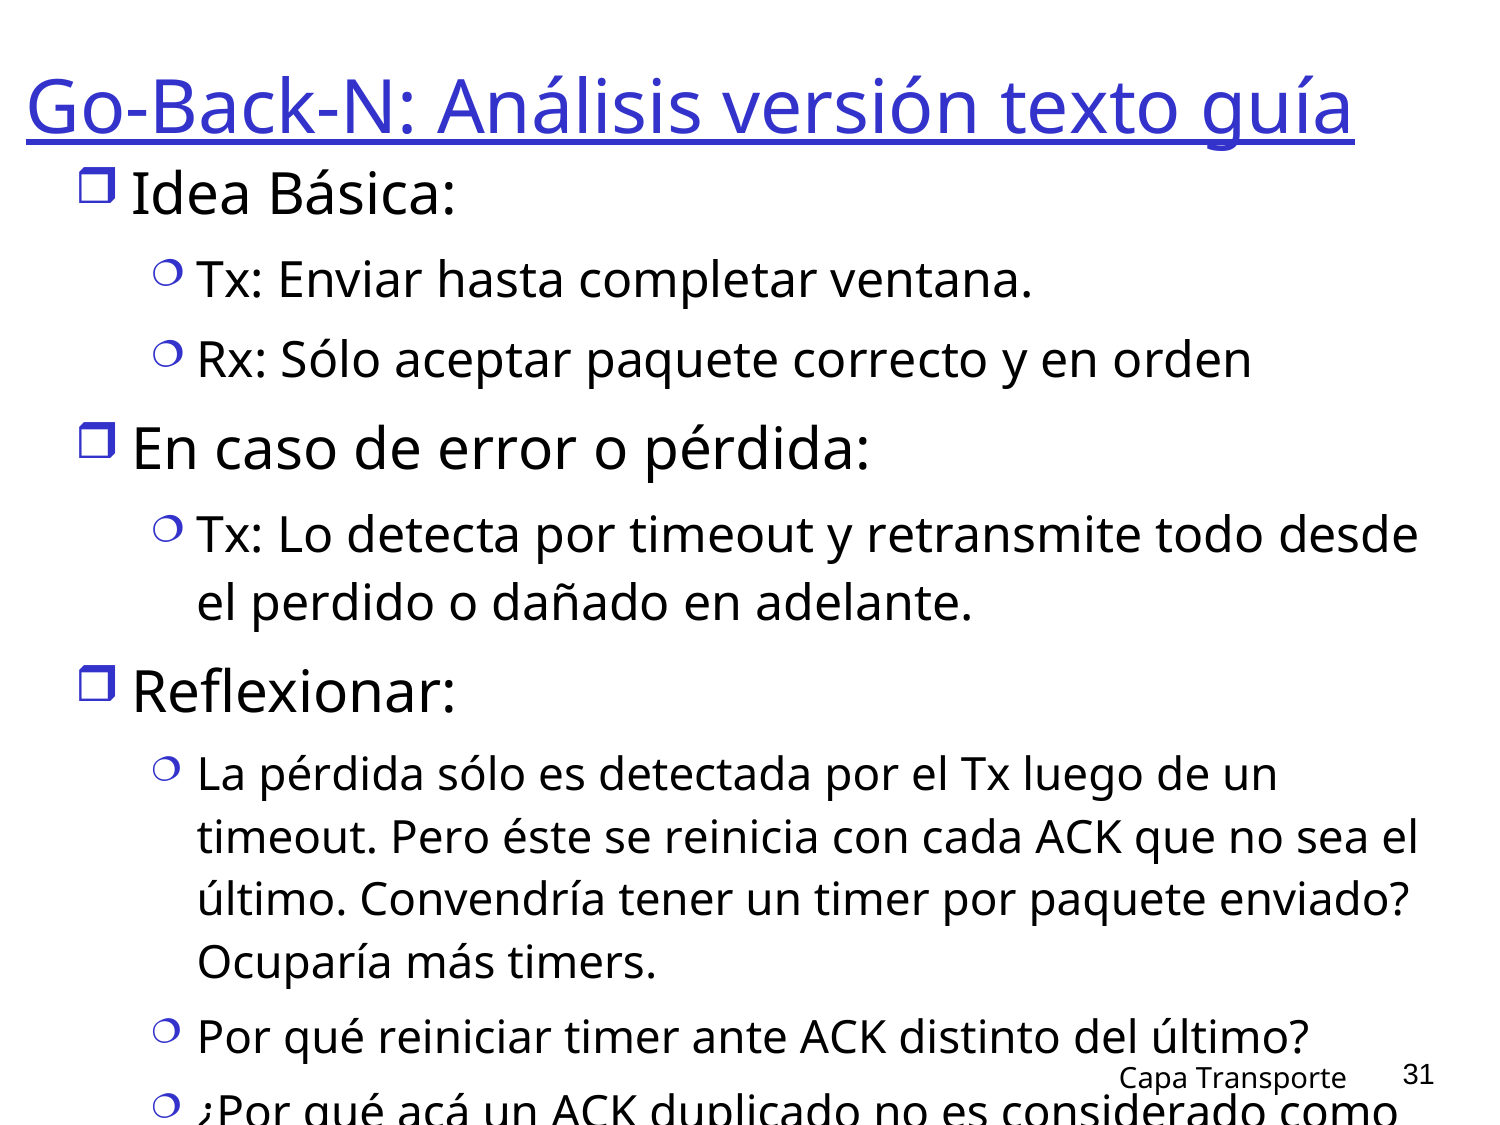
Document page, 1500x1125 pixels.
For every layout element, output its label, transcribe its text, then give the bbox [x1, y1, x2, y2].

list Idea Básica: Tx: Enviar hasta completar ventana. Rx: Sólo aceptar paquete correcto y en orden En caso de error o pérdida: Tx: Lo detecta por timeout y retransmite todo desde el perdido o dañado en adelante. Reflexionar: La pérdida sólo es detectada por el Tx luego de un timeout. Pero éste se reinicia con cada ACK que no sea el último. Convendría tener un timer por paquete enviado? Ocuparía más timers. Por qué reiniciar timer ante ACK distinto del último? ¿Por qué acá un ACK duplicado no es considerado como paquete perdido? [75, 152, 1426, 1069]
title Go-Back-N: Análisis versión texto guía [25, 40, 1489, 168]
